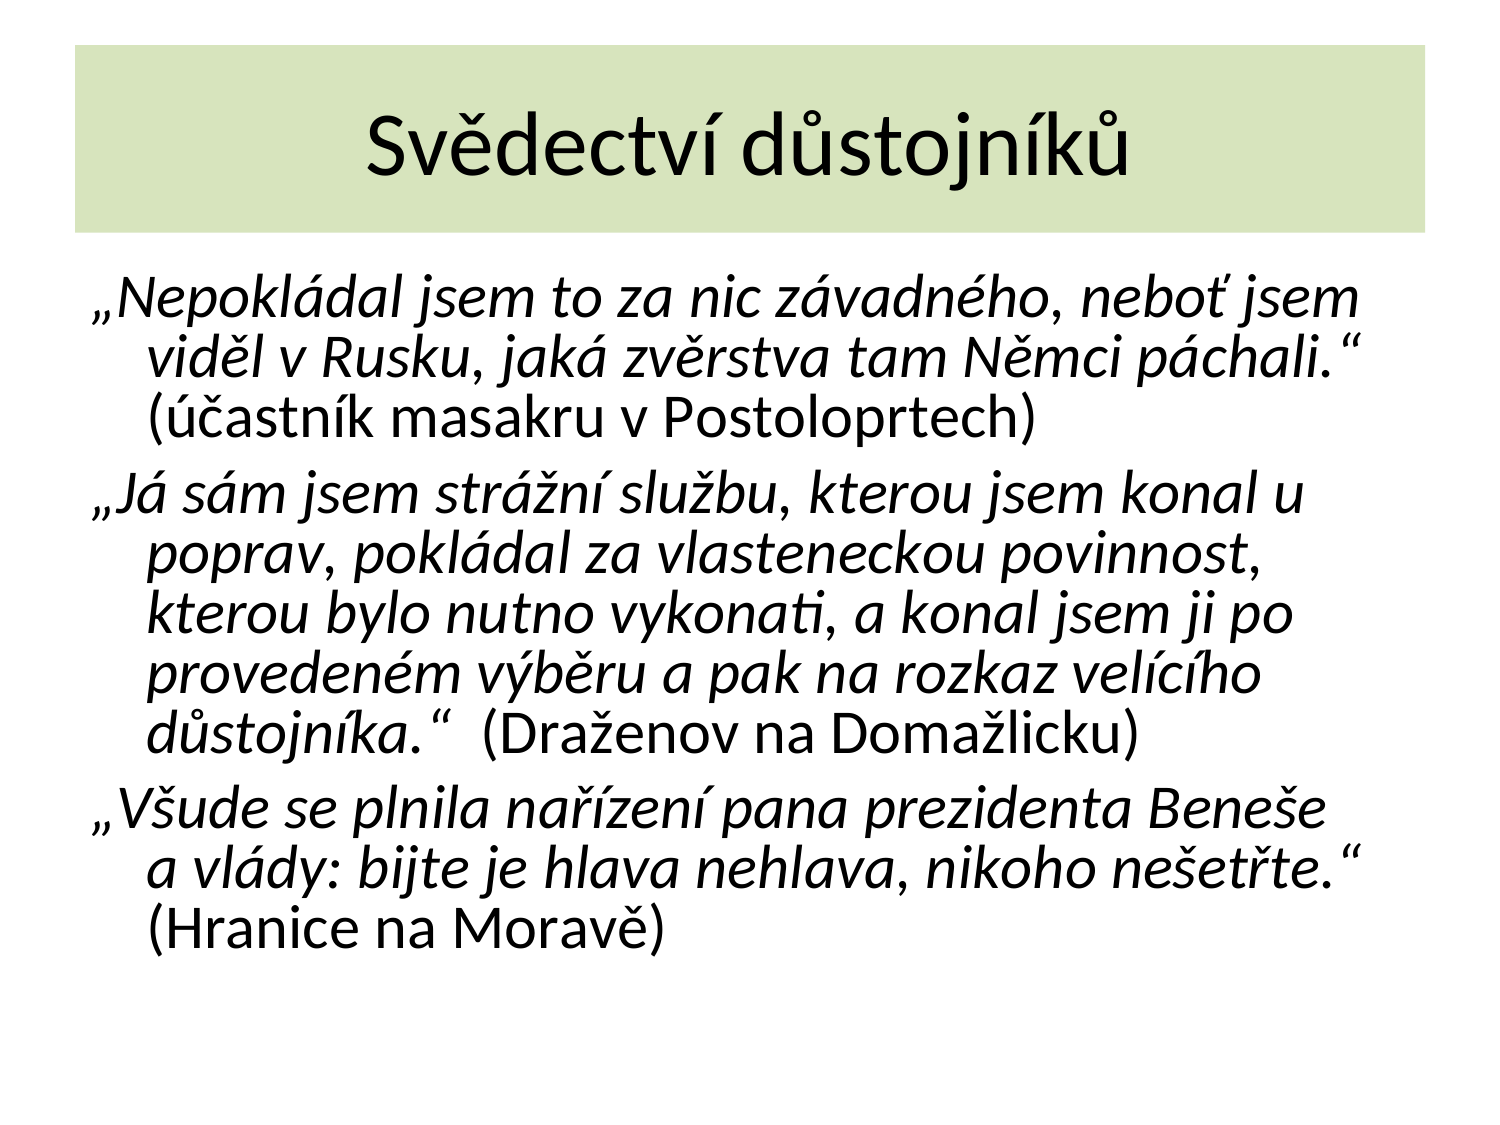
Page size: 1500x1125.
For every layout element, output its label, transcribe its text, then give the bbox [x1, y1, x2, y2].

list „Nepokládal jsem to za nic závadného, neboť jsem viděl v Rusku, jaká zvěrstva tam Němci páchali.“ (účastník masakru v Postoloprtech) „Já sám jsem strážní službu, kterou jsem konal u poprav, pokládal za vlasteneckou povinnost, kterou bylo nutno vykonati, a konal jsem ji po provedeném výběru a pak na rozkaz velícího důstojníka.“ (Draženov na Domažlicku) „Všude se plnila nařízení pana prezidenta Beneše a vlády: bijte je hlava nehlava, nikoho nešetřte.“ (Hranice na Moravě) [75, 262, 1426, 1006]
title Svědectví důstojníků [75, 45, 1426, 233]
